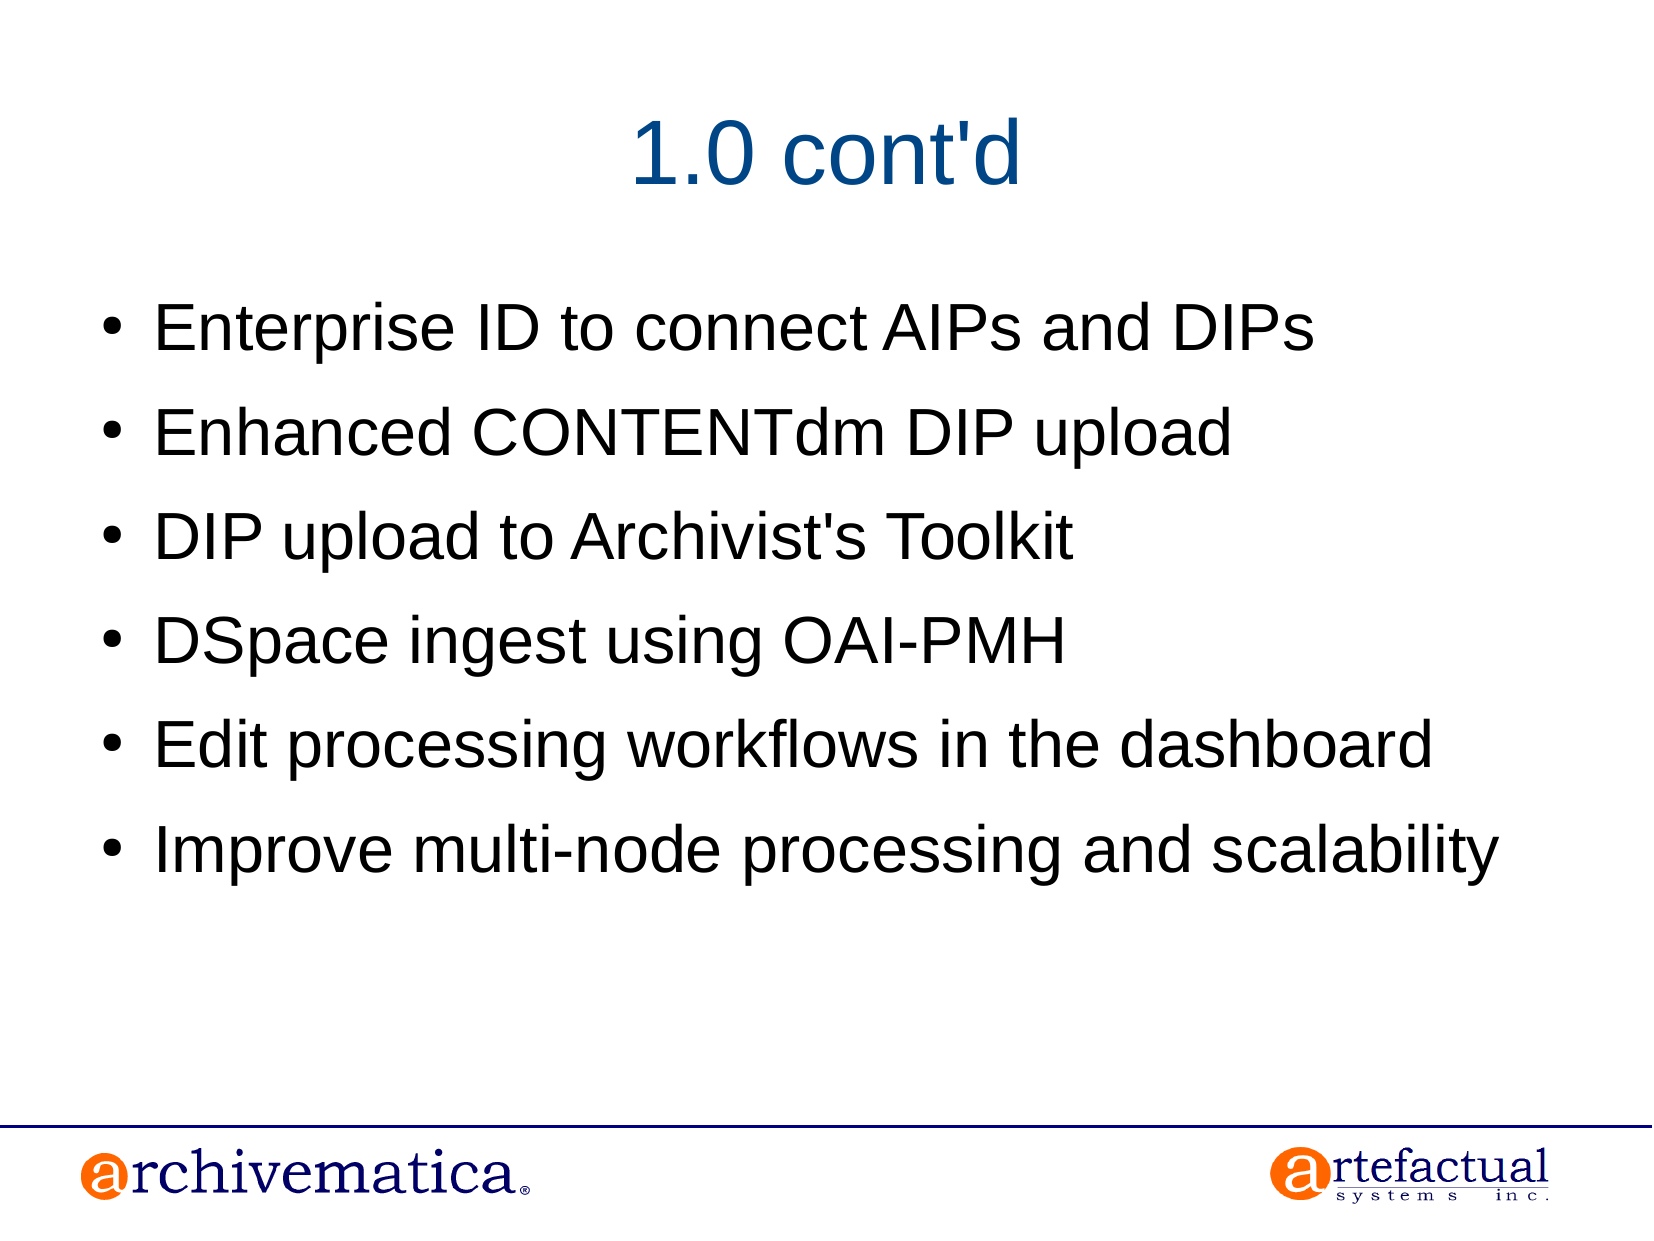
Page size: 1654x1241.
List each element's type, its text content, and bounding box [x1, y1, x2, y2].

picture [81, 1133, 531, 1216]
picture [1263, 1139, 1560, 1211]
list Enterprise ID to connect AIPs and DIPs Enhanced CONTENTdm DIP upload DIP upload to Archivist's Toolkit DSpace ingest using OAI-PMH Edit processing workflows in the dashboard Improve multi-node processing and scalability [82, 290, 1571, 1010]
title 1.0 cont'd [82, 49, 1571, 257]
